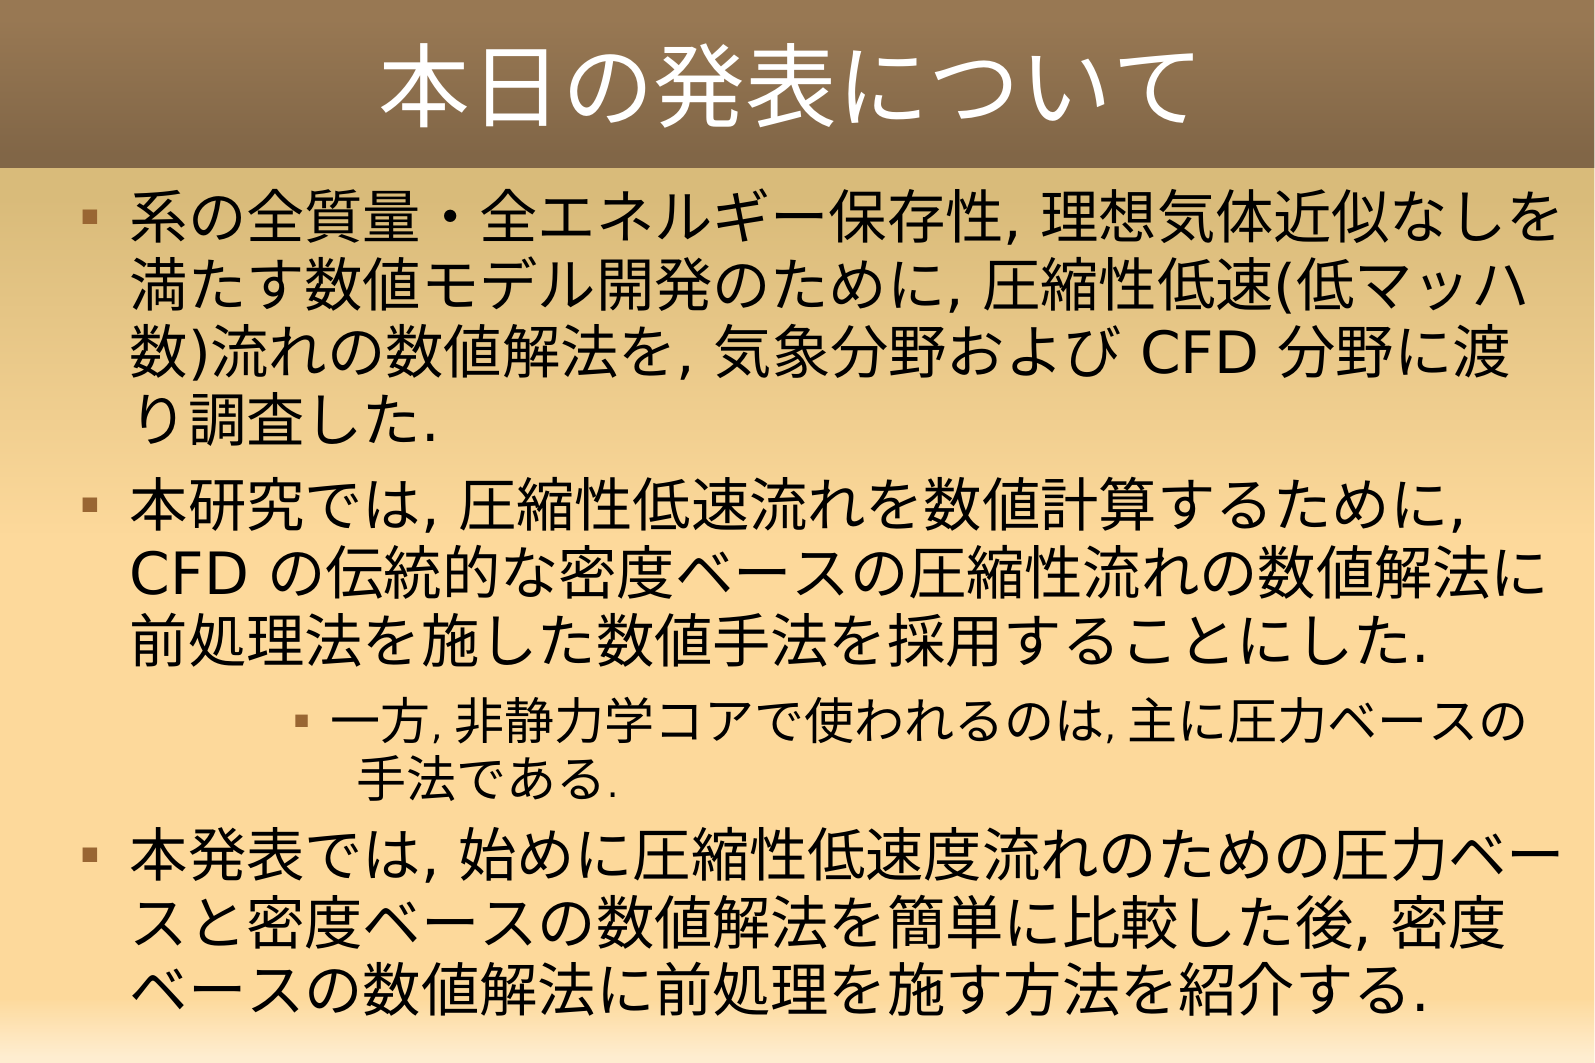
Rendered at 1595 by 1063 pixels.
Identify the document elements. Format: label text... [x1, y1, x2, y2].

list 系の全質量・全エネルギー保存性, 理想気体近似なしを満たす数値モデル開発のために, 圧縮性低速(低マッハ数)流れの数値解法を, 気象分野および CFD 分野に渡り調査した. 本研究では, 圧縮性低速流れを数値計算するために, CFD の伝統的な密度ベースの圧縮性流れの数値解法に前処理法を施した数値手法を採用することにした. 一方, 非静力学コアで使われるのは, 主に圧力ベースの手法である. 本発表では, 始めに圧縮性低速度流れのための圧力ベースと密度ベースの数値解法を簡単に比較した後, 密度ベースの数値解法に前処理を施す方法を紹介する. [0, 184, 1565, 1063]
picture [0, 0, 1595, 1063]
title 本日の発表について [74, 0, 1510, 178]
